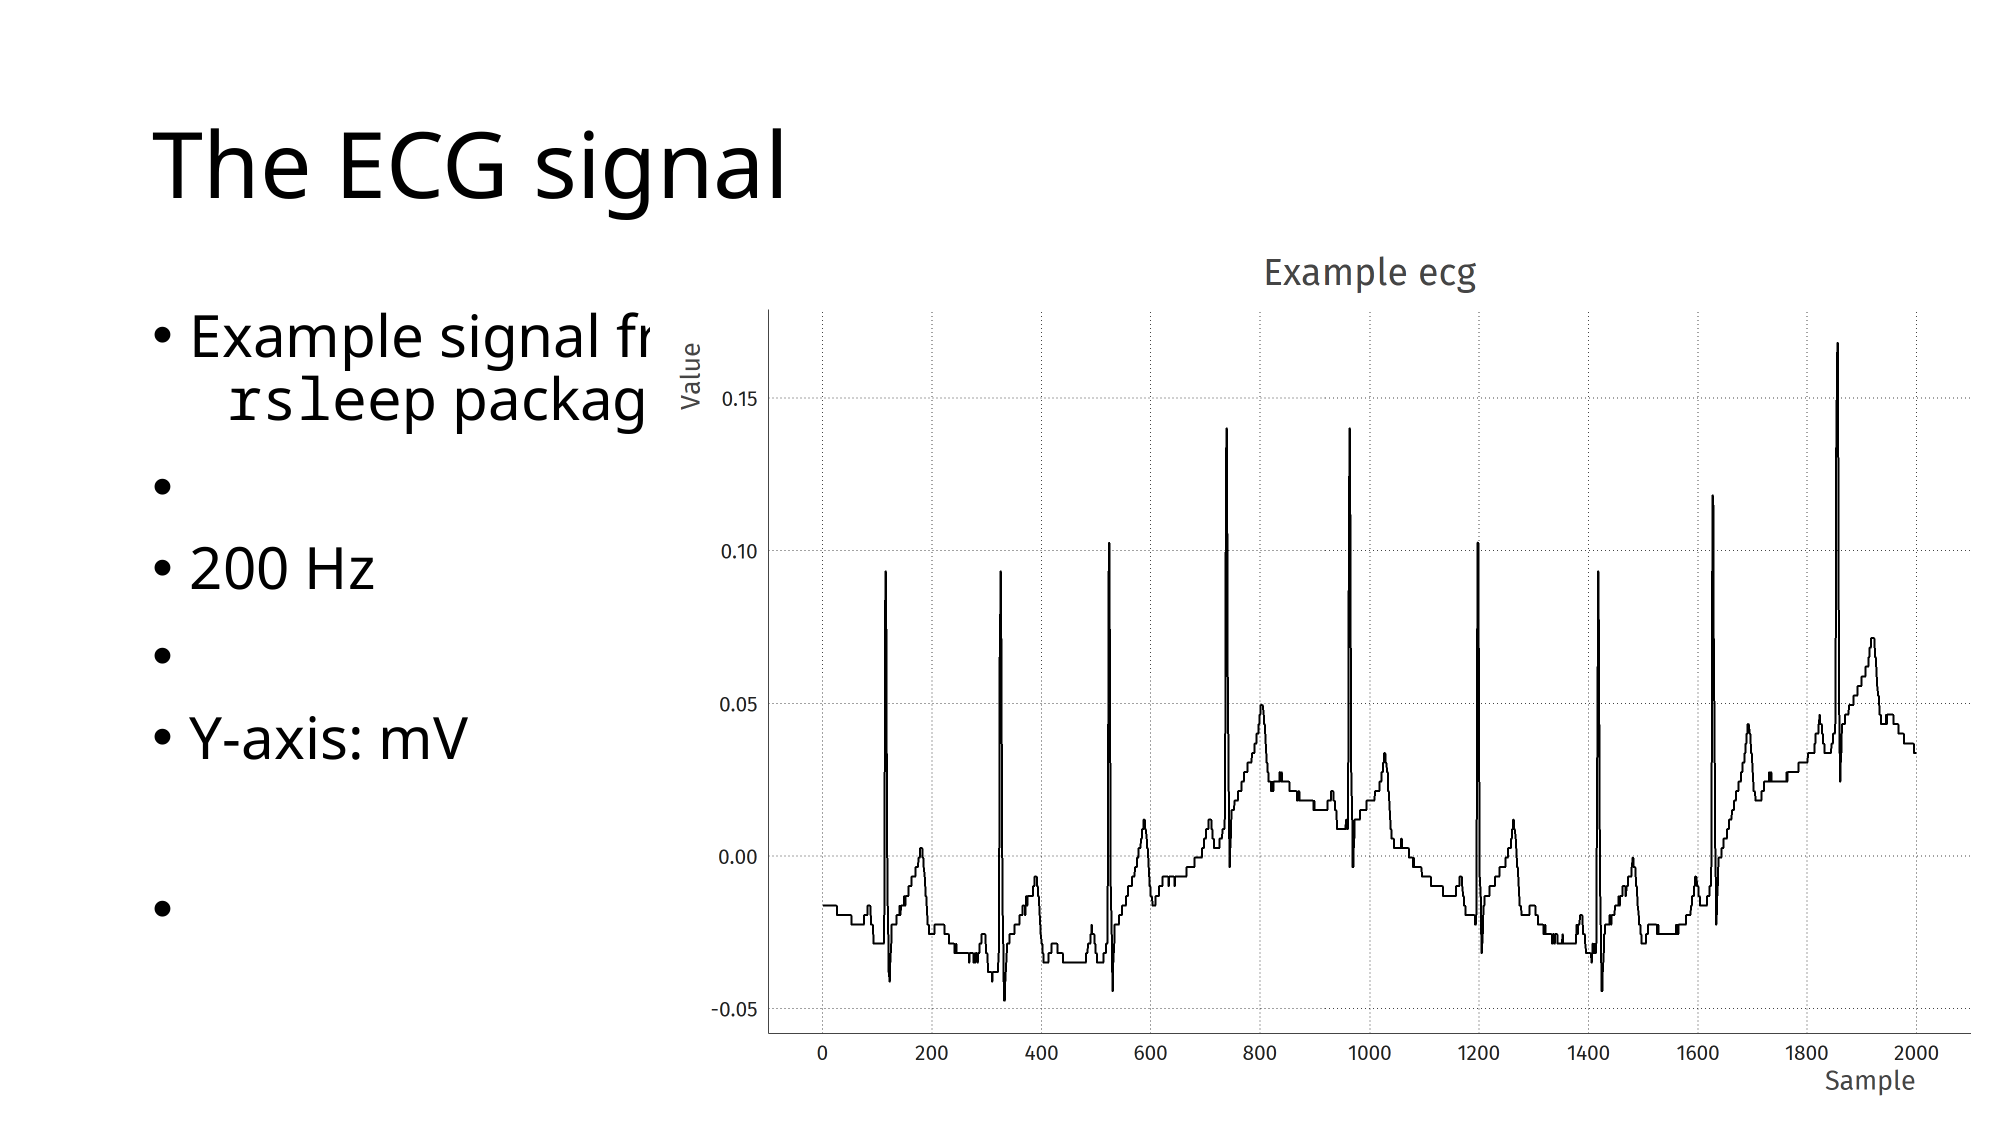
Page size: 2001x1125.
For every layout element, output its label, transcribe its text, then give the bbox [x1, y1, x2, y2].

title The ECG signal [137, 59, 1863, 278]
picture [650, 224, 2000, 1125]
list Example signal from rsleep package 200 Hz Y-axis: mV [137, 299, 650, 1014]
